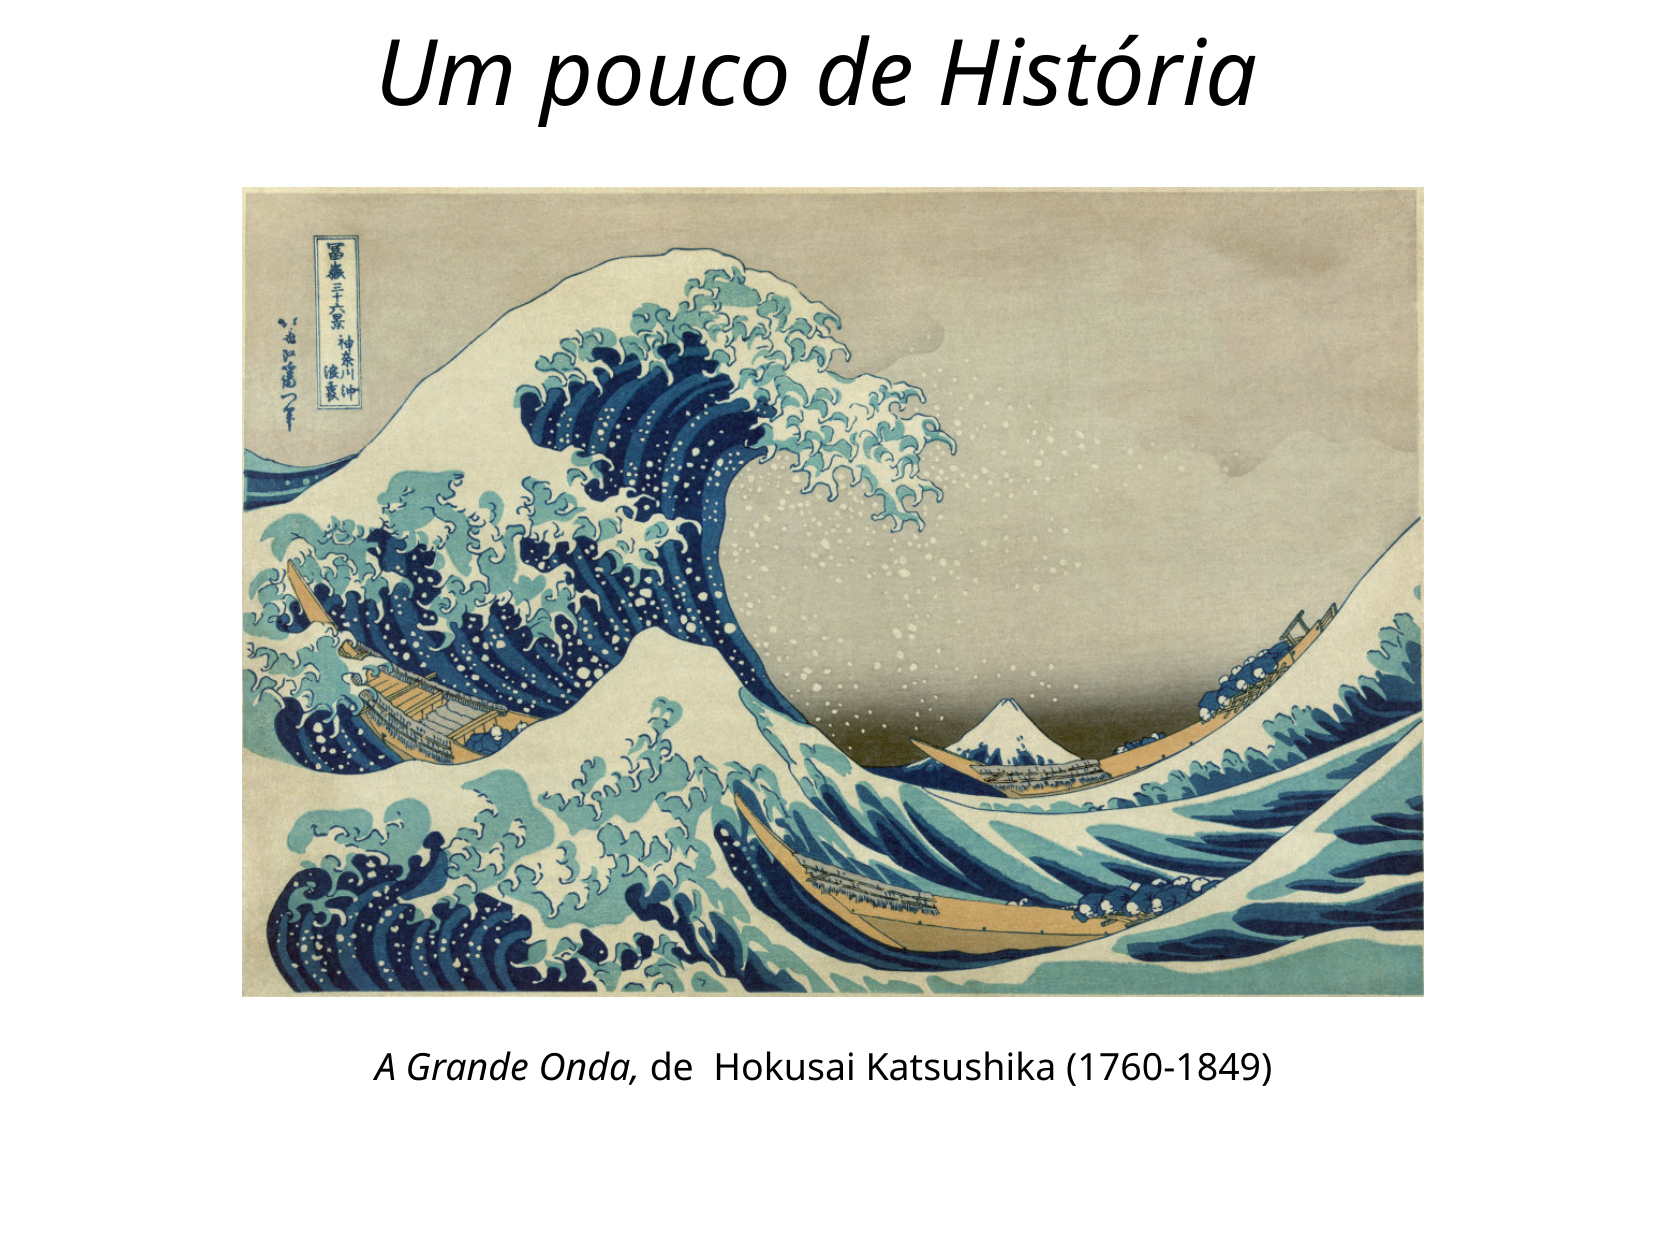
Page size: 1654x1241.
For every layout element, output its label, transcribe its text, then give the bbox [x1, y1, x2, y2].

text_box A Grande Onda, de Hokusai Katsushika (1760-1849) [360, 1033, 1312, 1099]
text_box Um pouco de História [360, 0, 1307, 137]
picture [242, 187, 1424, 997]
